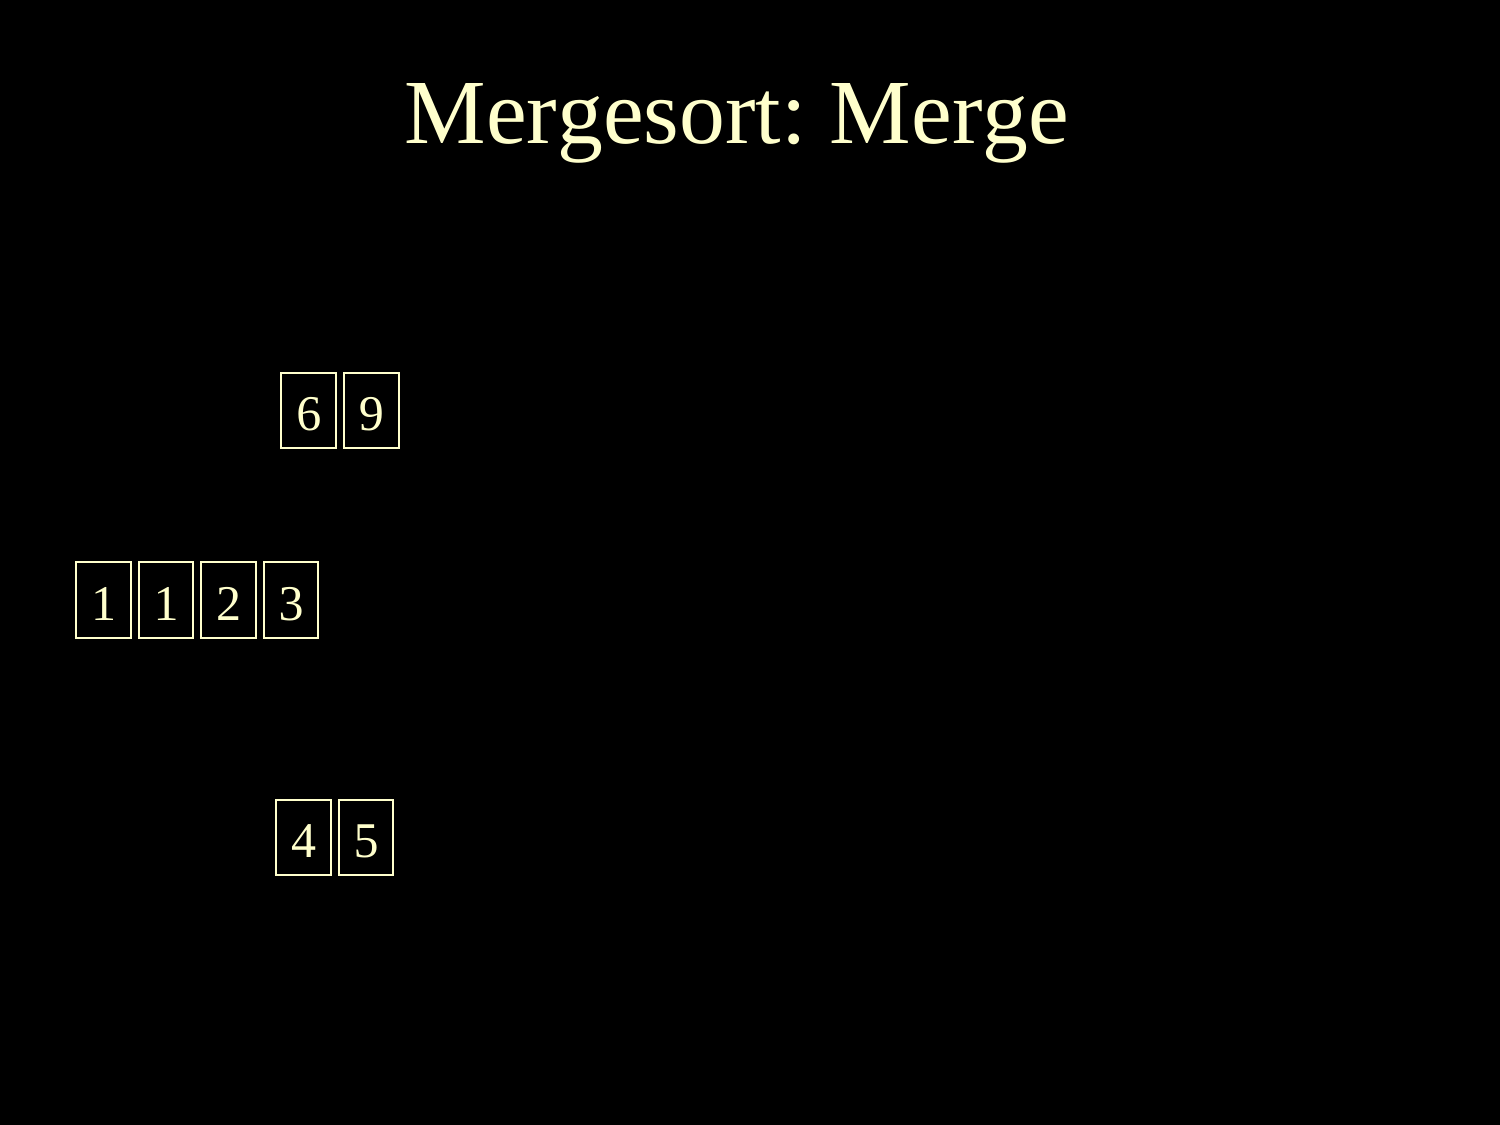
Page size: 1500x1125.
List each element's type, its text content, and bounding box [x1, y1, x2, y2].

text_box 5 [338, 799, 394, 876]
text_box 1 [76, 562, 131, 638]
title Mergesort: Merge [8, 50, 1467, 176]
text_box 9 [343, 372, 399, 449]
text_box 4 [276, 799, 331, 876]
text_box 1 [138, 562, 194, 638]
text_box 6 [281, 372, 337, 449]
text_box 2 [201, 562, 256, 638]
text_box 3 [263, 562, 319, 638]
